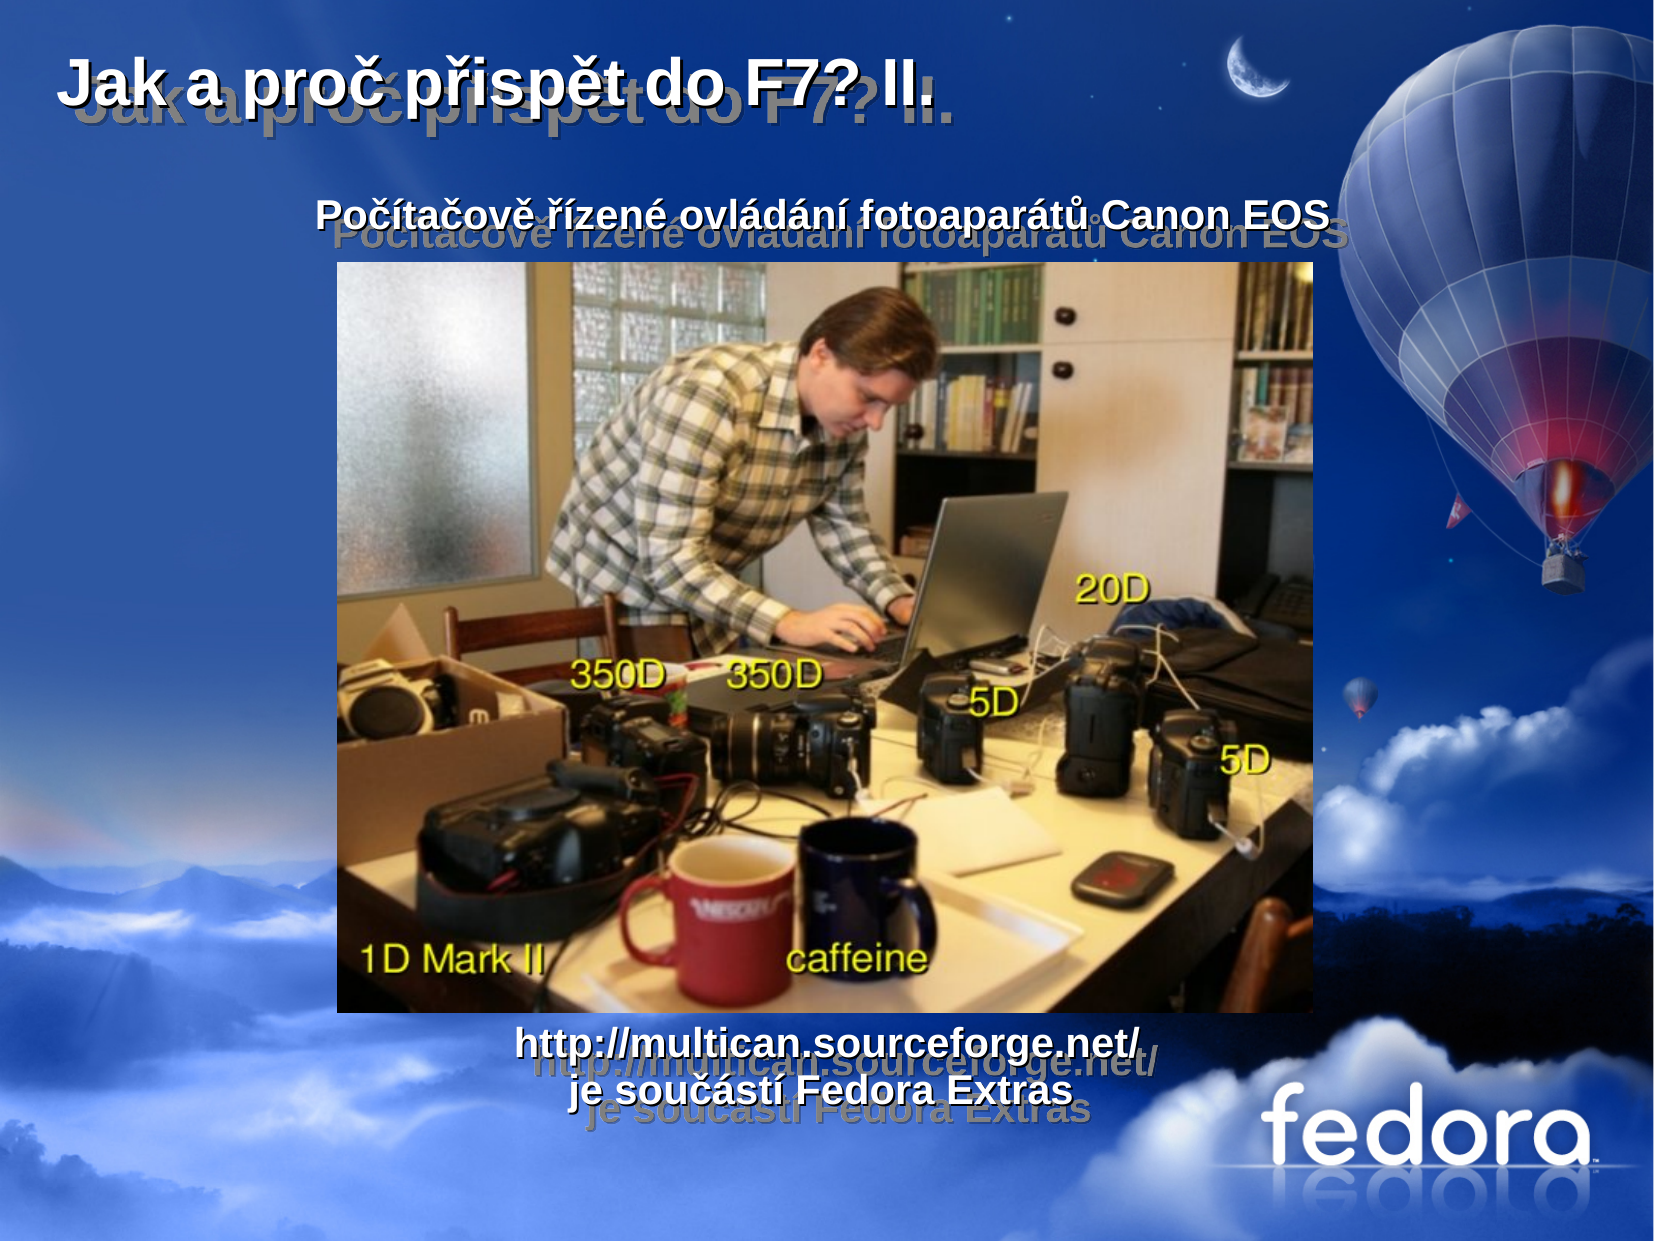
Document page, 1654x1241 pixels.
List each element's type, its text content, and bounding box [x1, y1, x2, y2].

text_box http://multican.sourceforge.net/ je součástí Fedora Extras [487, 1013, 1201, 1154]
picture [0, 0, 1654, 1241]
text_box Počítačově řízené ovládání fotoaparátů Canon EOS [300, 184, 1388, 263]
text_box Jak a proč přispět do F7? II. [41, 37, 1613, 154]
